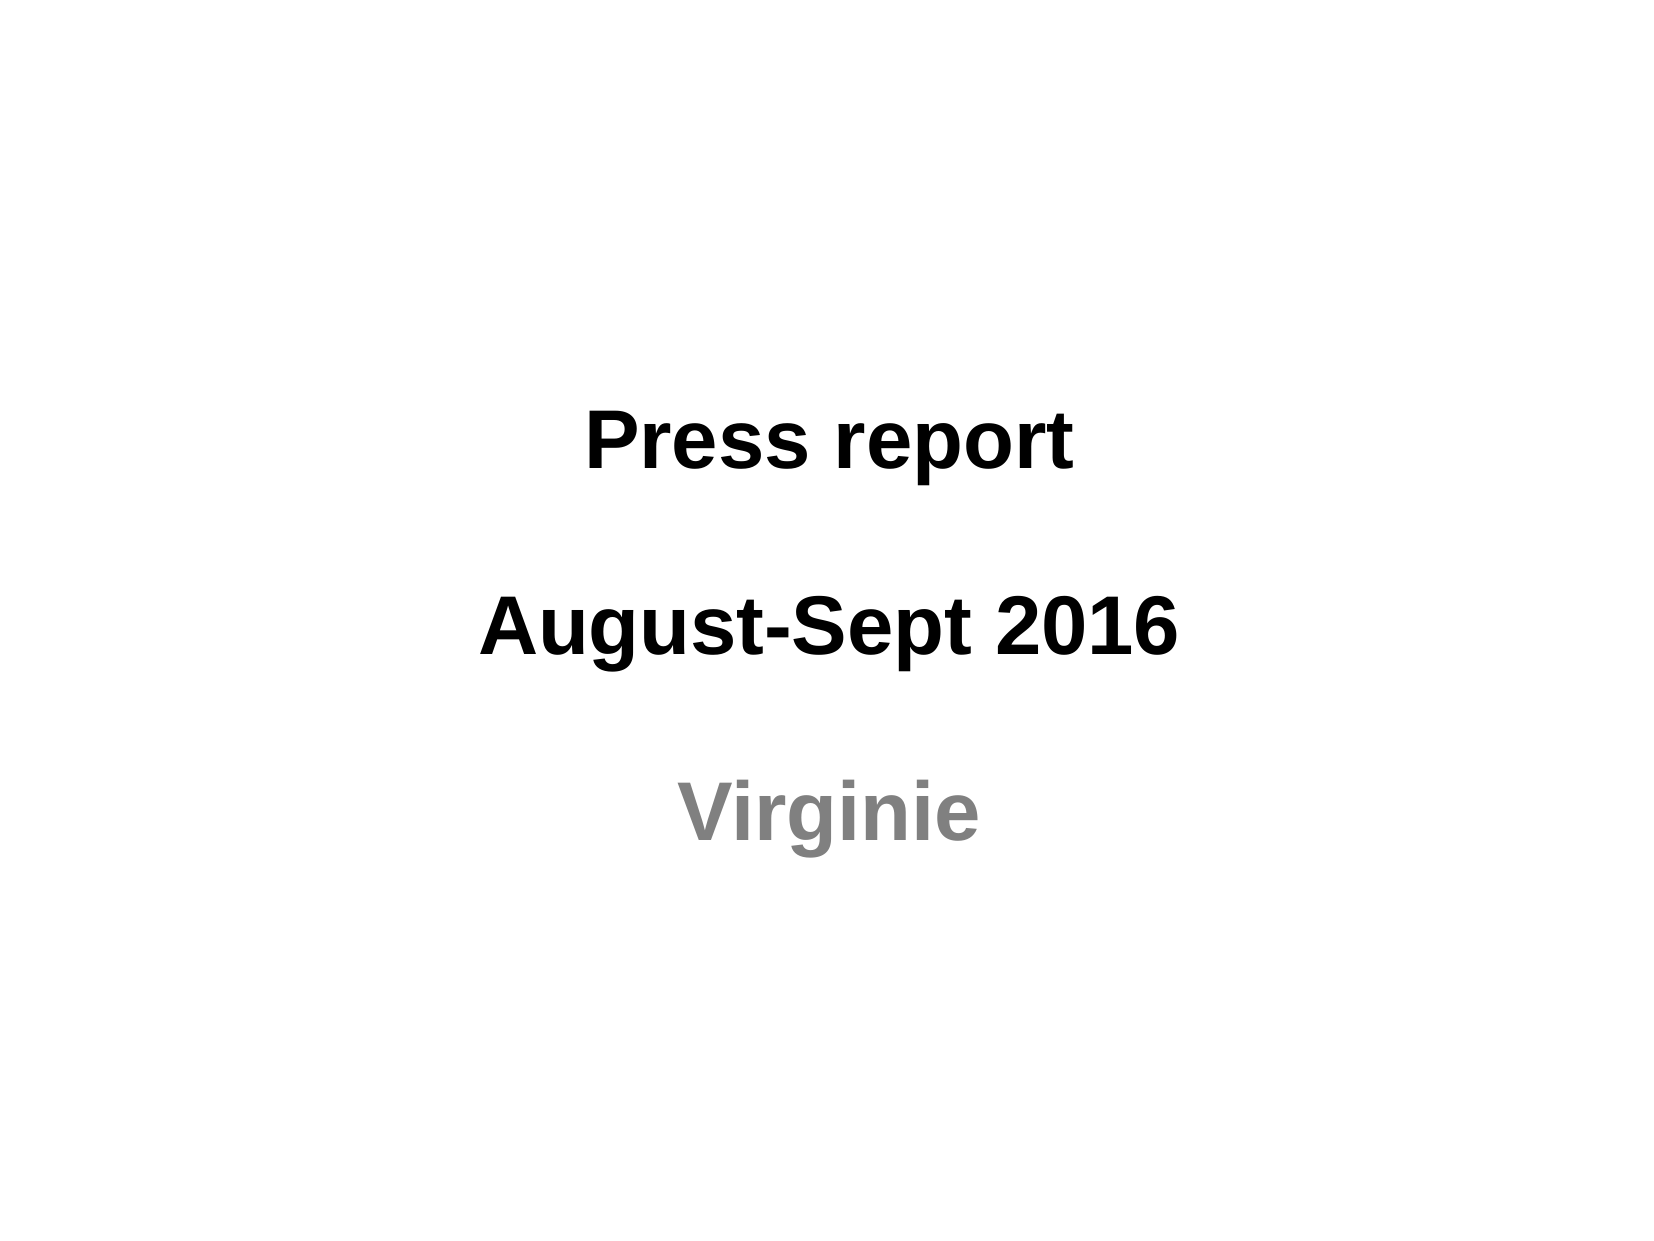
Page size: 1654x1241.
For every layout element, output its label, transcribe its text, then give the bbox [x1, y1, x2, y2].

text_box Press report August-Sept 2016 Virginie [463, 386, 1196, 868]
